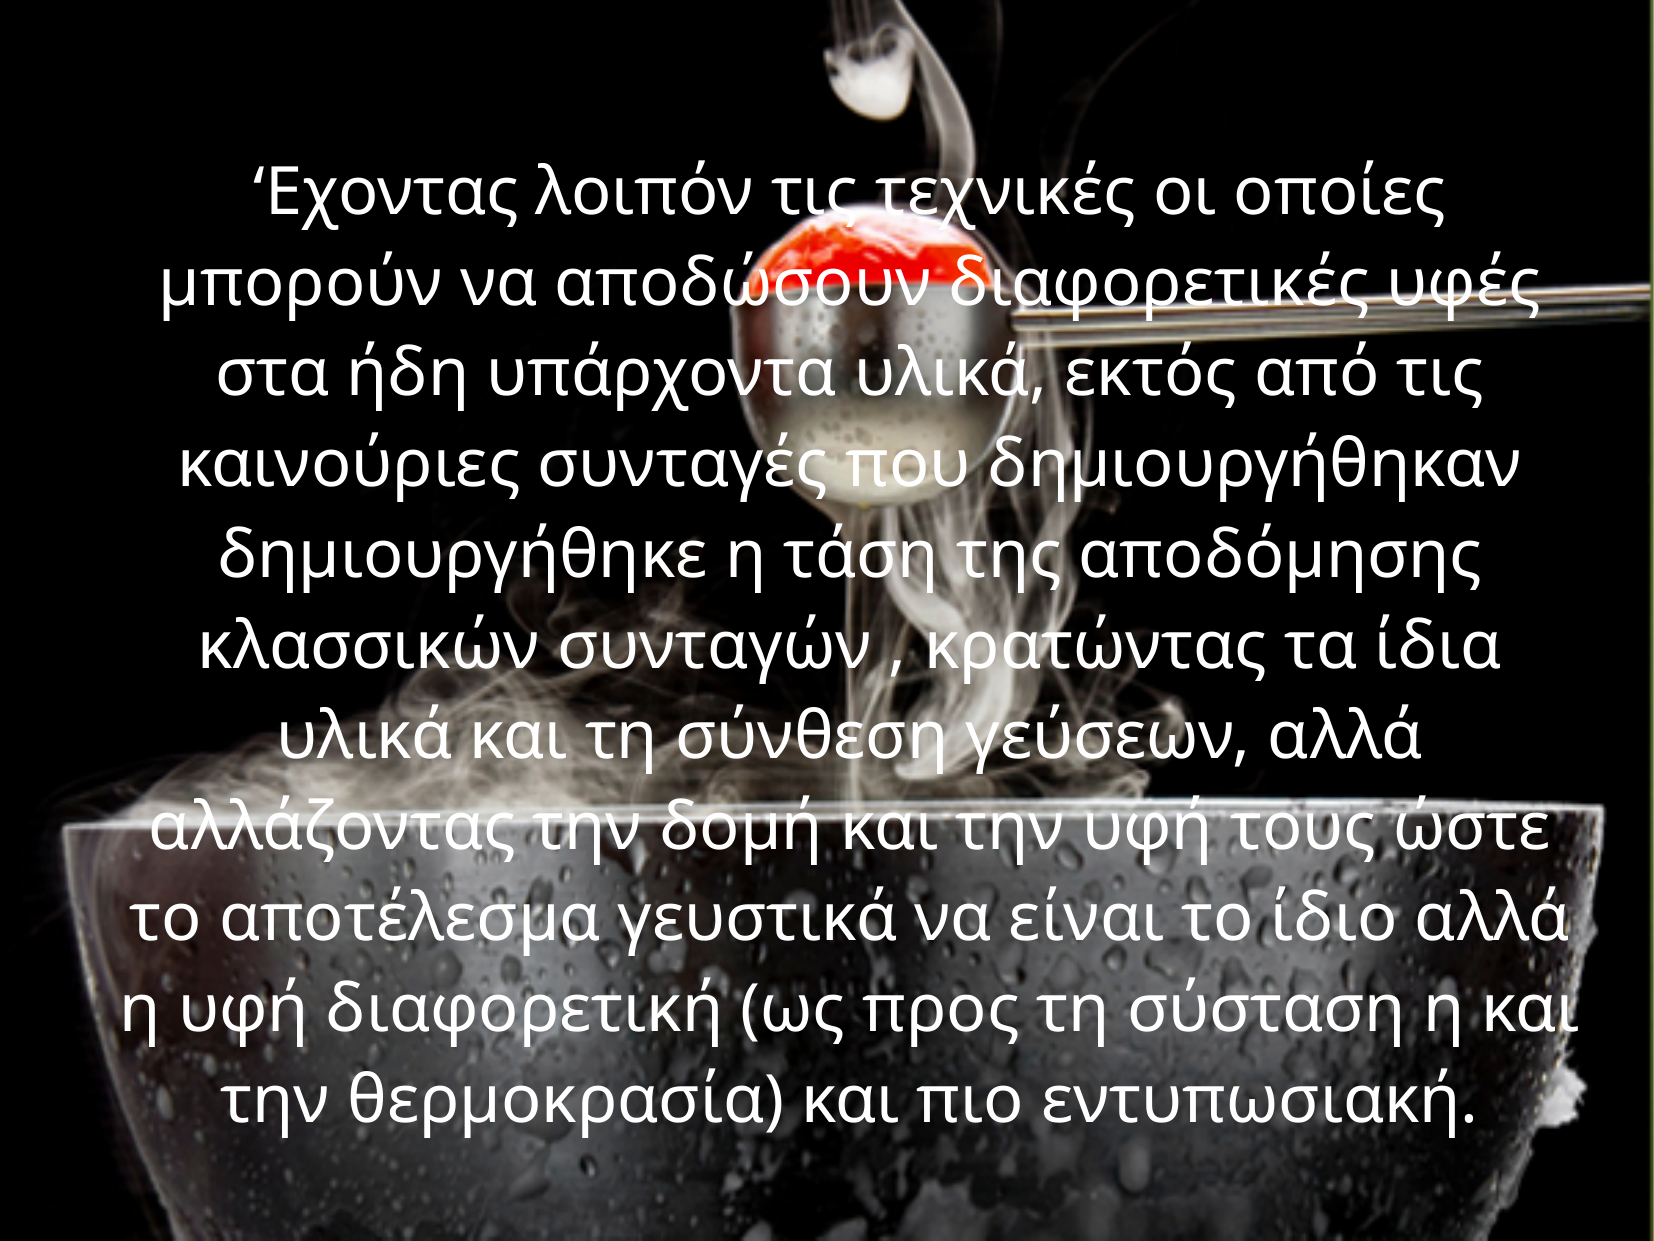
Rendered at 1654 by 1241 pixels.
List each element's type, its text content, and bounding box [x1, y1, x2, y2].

picture [0, 0, 1654, 1241]
subtitle ‘Εχοντας λοιπόν τις τεχνικές οι οποίες μπορούν να αποδώσουν διαφορετικές υφές στα ήδη υπάρχοντα υλικά, εκτός από τις καινούριες συνταγές που δημιουργήθηκαν δημιουργήθηκε η τάση της αποδόμησης κλασσικών συνταγών , κρατώντας τα ίδια υλικά και τη σύνθεση γεύσεων, αλλά αλλάζοντας την δομή και την υφή τους ώστε το αποτέλεσμα γευστικά να είναι το ίδιο αλλά η υφή διαφορετική (ως προς τη σύσταση η και την θερμοκρασία) και πιο εντυπωσιακή. [106, 177, 1595, 1108]
